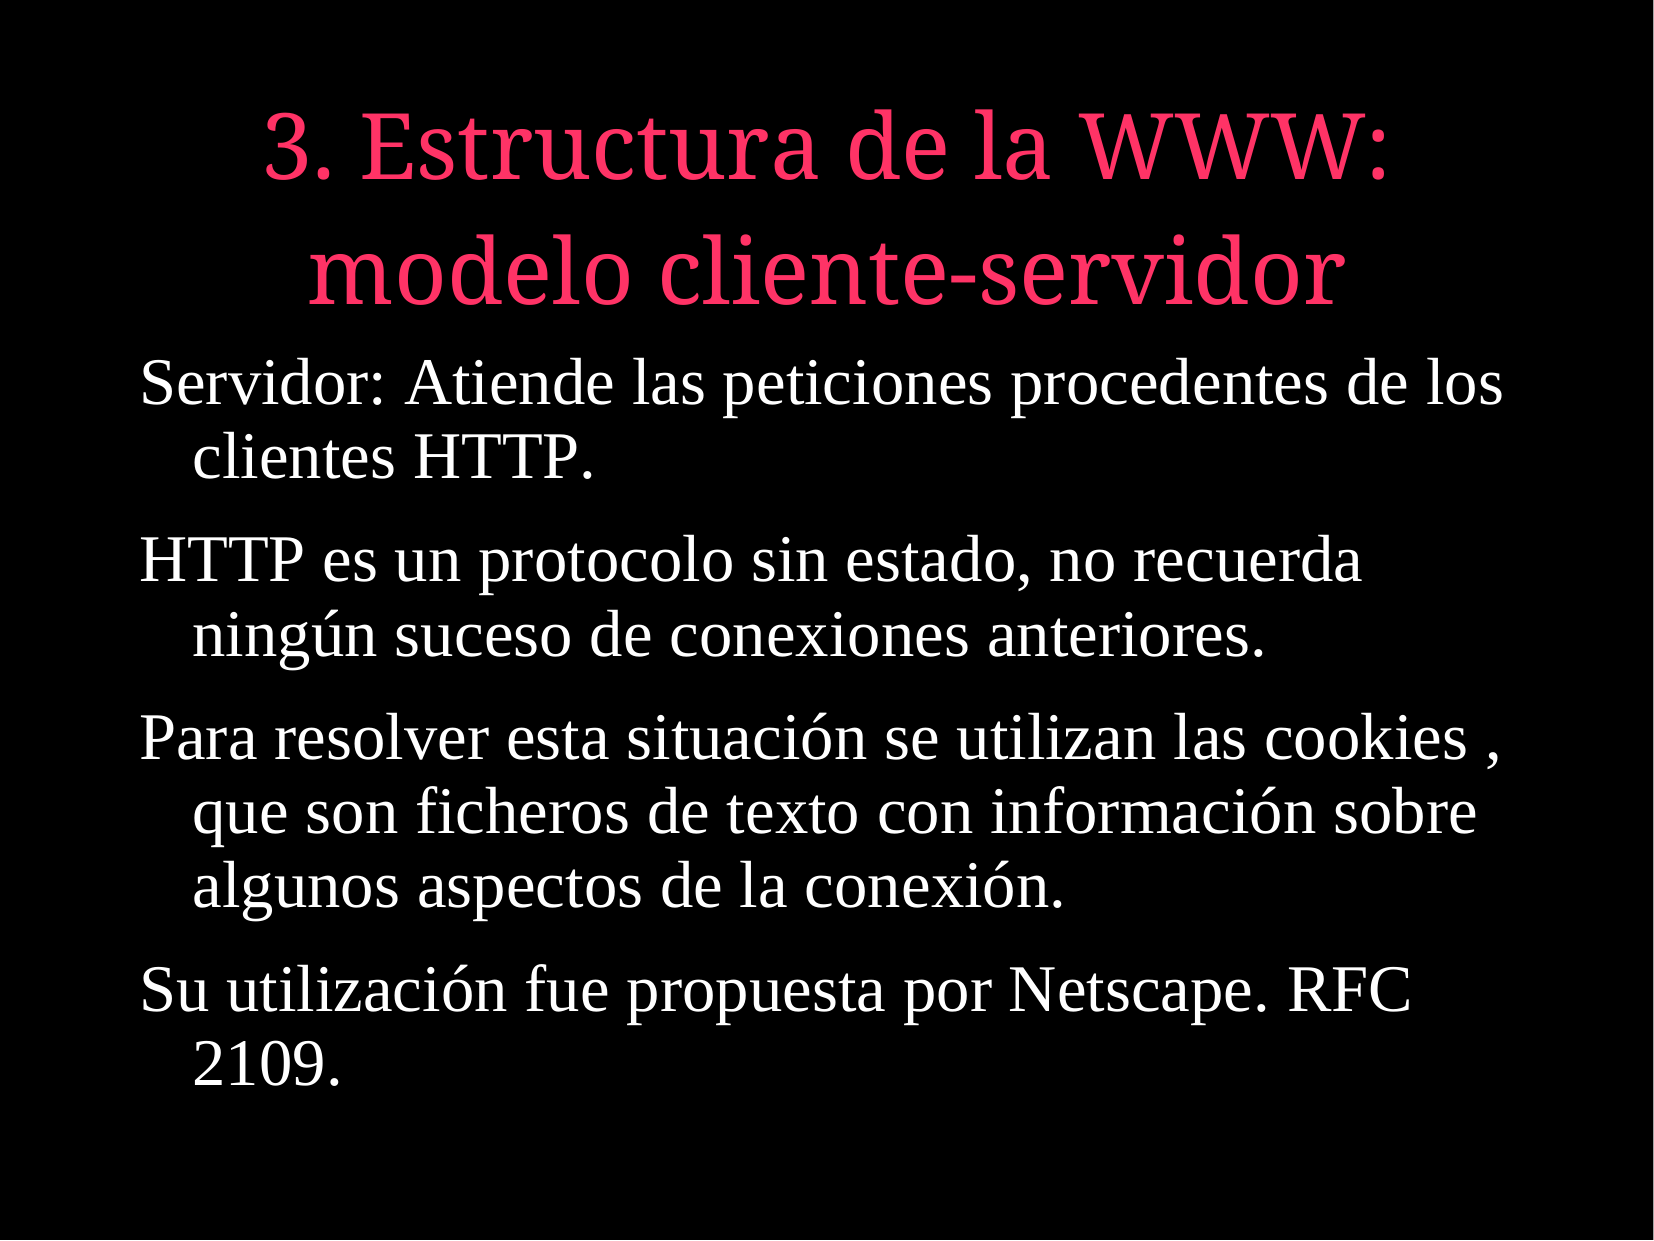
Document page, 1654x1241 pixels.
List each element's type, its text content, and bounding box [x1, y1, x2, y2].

list Servidor: Atiende las peticiones procedentes de los clientes HTTP. HTTP es un protocolo sin estado, no recuerda ningún suceso de conexiones anteriores. Para resolver esta situación se utilizan las cookies , que son ficheros de texto con información sobre algunos aspectos de la conexión. Su utilización fue propuesta por Netscape. RFC 2109. [121, 344, 1534, 1127]
title 3. Estructura de la WWW: modelo cliente-servidor [121, 82, 1534, 331]
